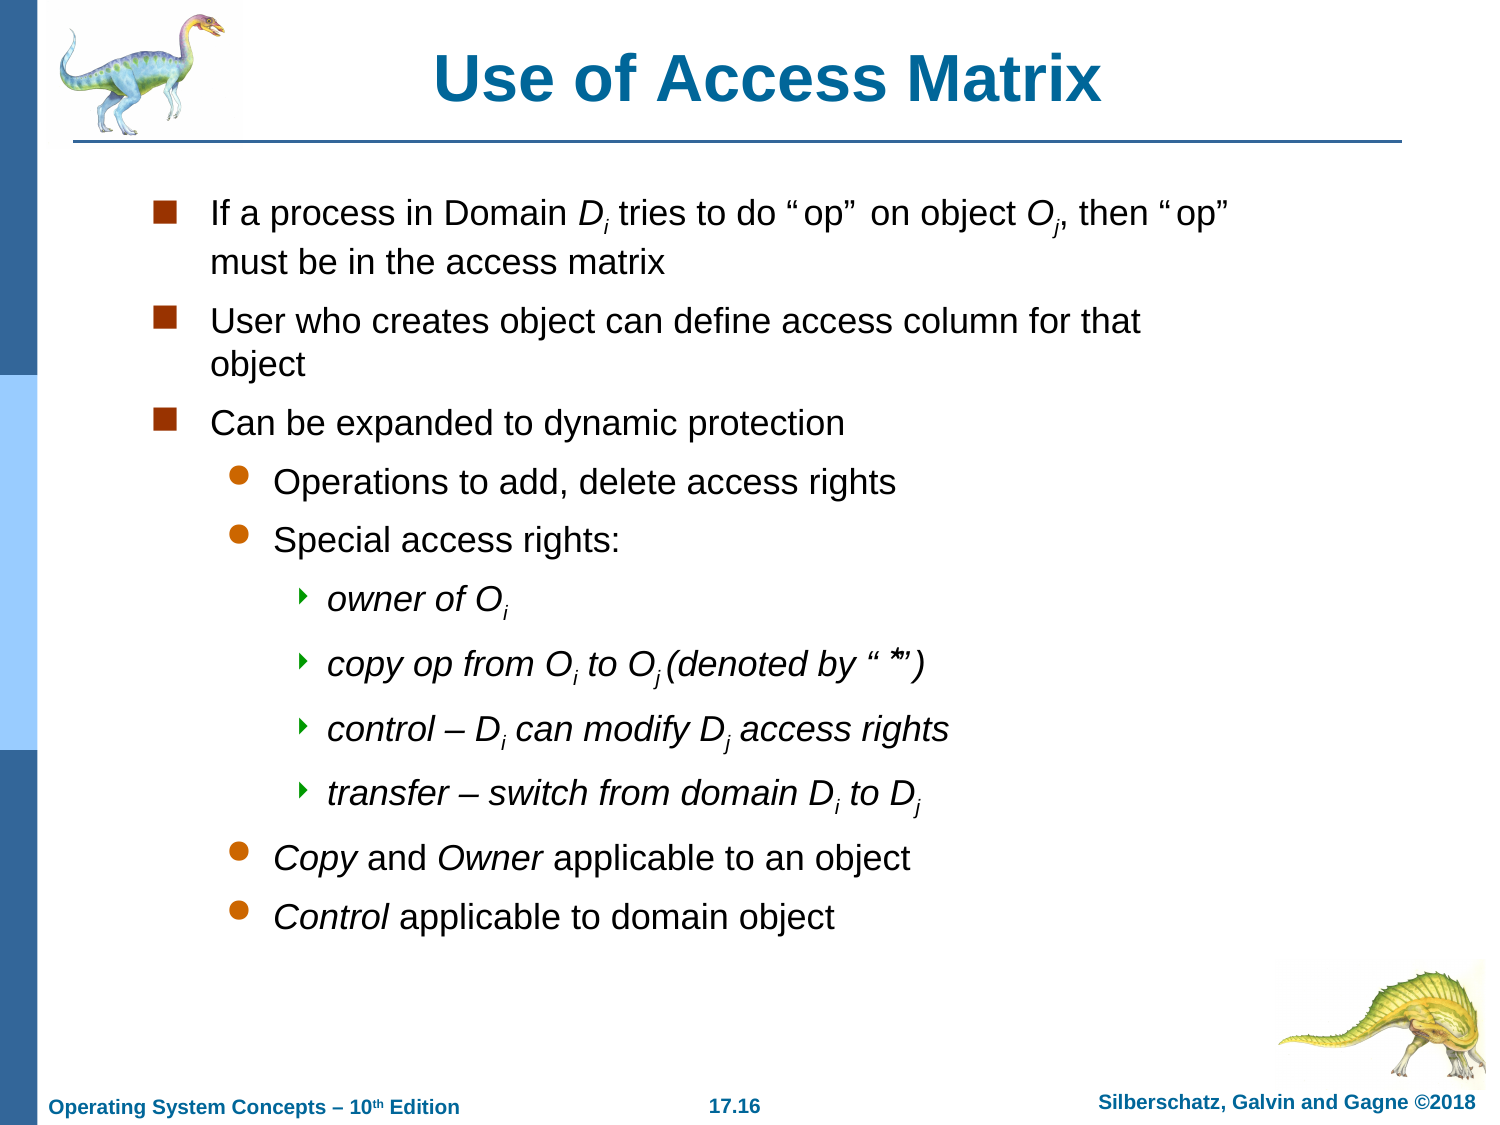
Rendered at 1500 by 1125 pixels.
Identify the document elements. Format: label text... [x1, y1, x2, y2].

list If a process in Domain Di tries to do “op” on object Oj, then “op” must be in the access matrix User who creates object can define access column for that object Can be expanded to dynamic protection Operations to add, delete access rights Special access rights: owner of Oi copy op from Oi to Oj (denoted by “*”) control – Di can modify Dj access rights transfer – switch from domain Di to Dj Copy and Owner applicable to an object Control applicable to domain object [141, 182, 1254, 952]
picture [1275, 959, 1486, 1090]
picture [1415, 1094, 1423, 1099]
picture [46, 0, 243, 149]
title Use of Access Matrix [111, 27, 1426, 123]
